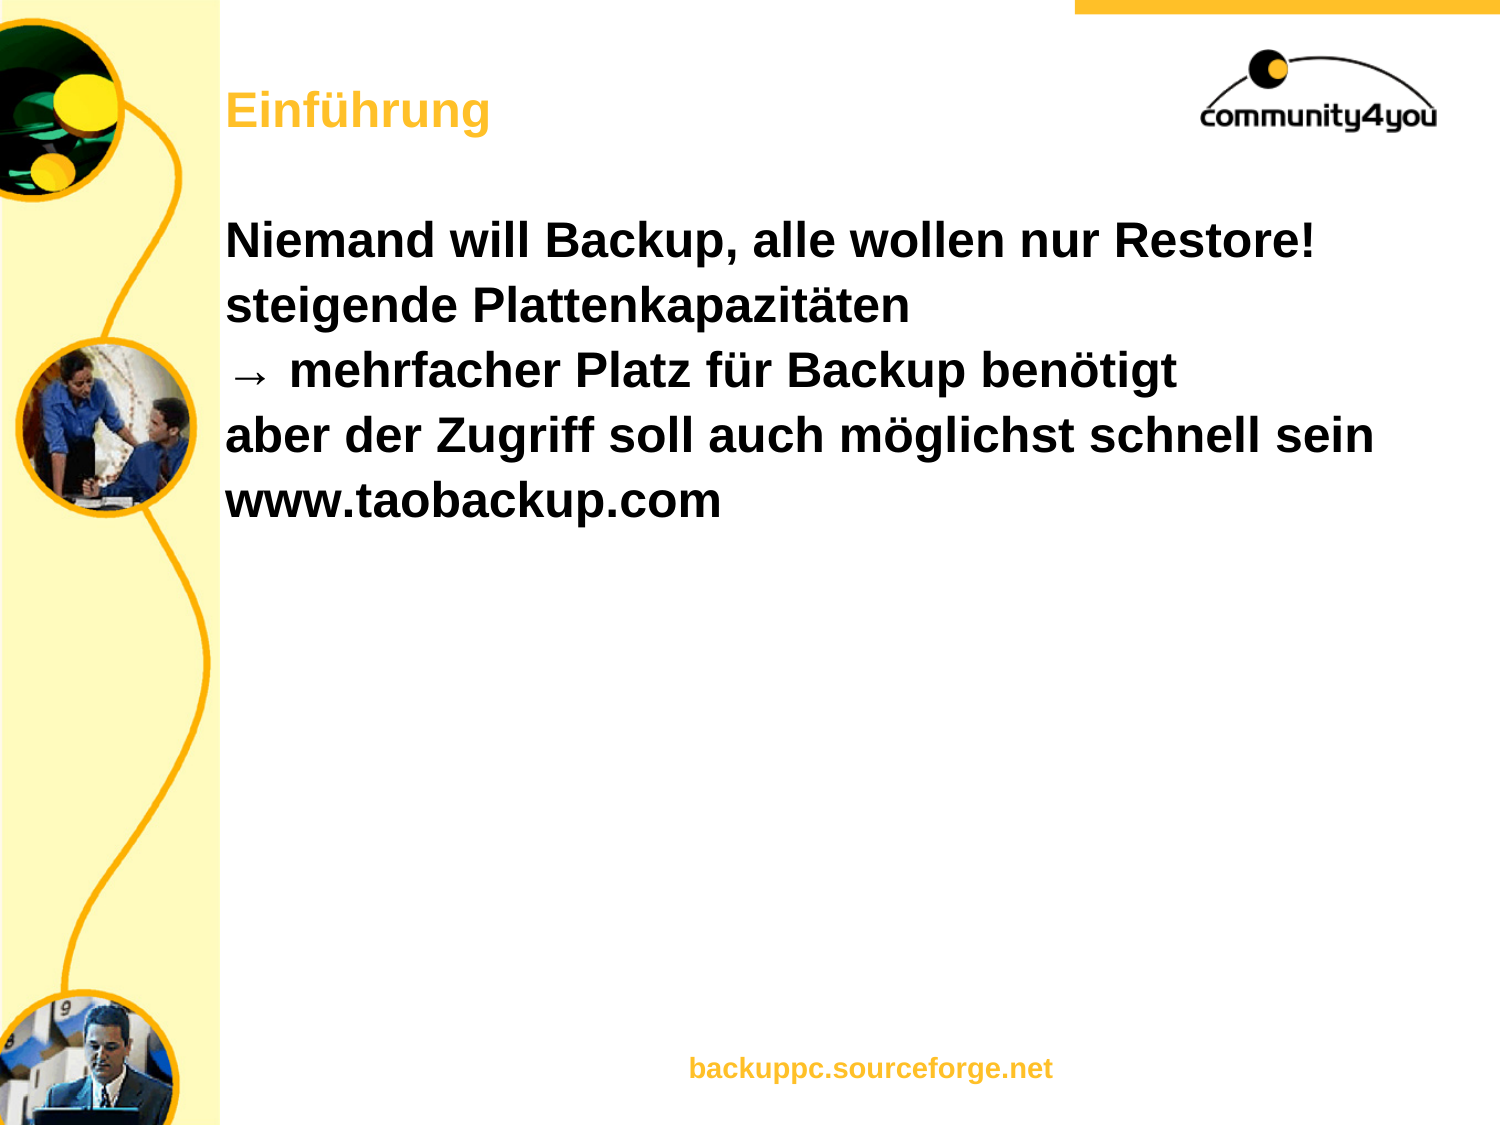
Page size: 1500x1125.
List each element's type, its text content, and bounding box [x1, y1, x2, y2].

list Niemand will Backup, alle wollen nur Restore! steigende Plattenkapazitäten → mehrfacher Platz für Backup benötigt aber der Zugriff soll auch möglichst schnell sein www.taobackup.com [225, 212, 1488, 1001]
picture [1388, 49, 1437, 133]
title Einführung [224, 42, 1388, 179]
picture [0, 0, 220, 1125]
